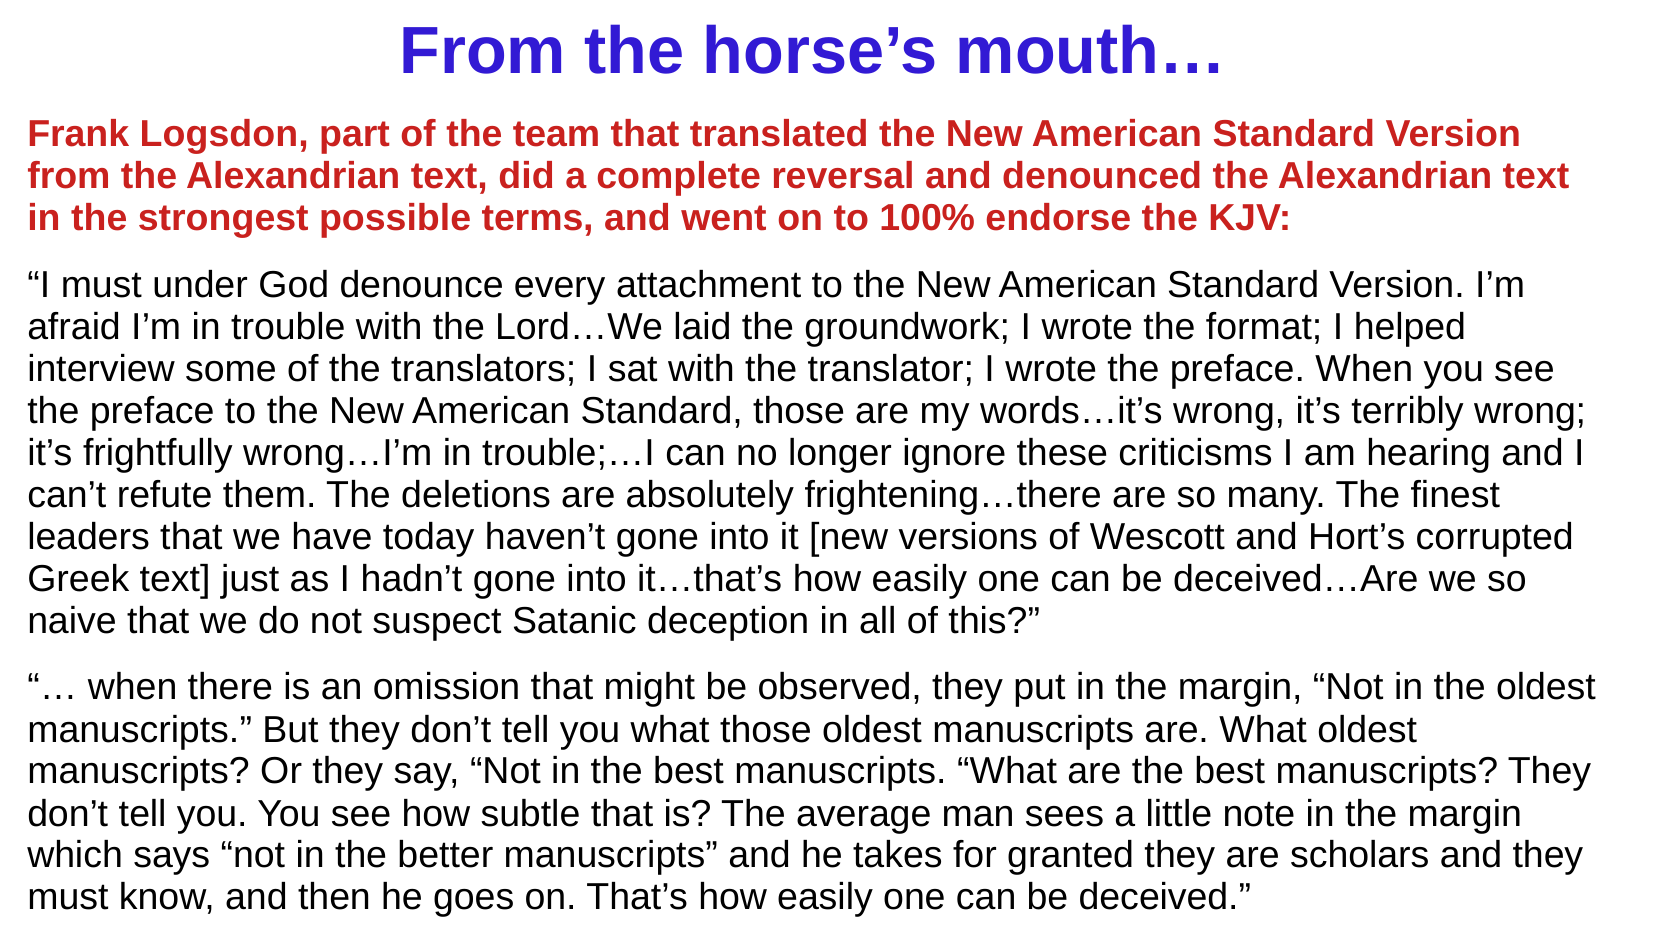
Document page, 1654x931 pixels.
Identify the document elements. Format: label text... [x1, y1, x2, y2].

text_box From the horse’s mouth… Frank Logsdon, part of the team that translated the New American Standard Version from the Alexandrian text, did a complete reversal and denounced the Alexandrian text in the strongest possible terms, and went on to 100% endorse the KJV: “I must under God denounce every attachment to the New American Standard Version. I’m afraid I’m in trouble with the Lord…We laid the groundwork; I wrote the format; I helped interview some of the translators; I sat with the translator; I wrote the preface. When you see the preface to the New American Standard, those are my words…it’s wrong, it’s terribly wrong; it’s frightfully wrong…I’m in trouble;…I can no longer ignore these criticisms I am hearing and I can’t refute them. The deletions are absolutely frightening…there are so many. The finest leaders that we have today haven’t gone into it [new versions of Wescott and Hort’s corrupted Greek text] just as I hadn’t gone into it…that’s how easily one can be deceived…Are we so naive that we do not suspect Satanic deception in all of this?” “… when there is an omission that might be observed, they put in the margin, “Not in the oldest manuscripts.” But they don’t tell you what those oldest manuscripts are. What oldest manuscripts? Or they say, “Not in the best manuscripts. “What are the best manuscripts? They don’t tell you. You see how subtle that is? The average man sees a little note in the margin which says “not in the better manuscripts” and he takes for granted they are scholars and they must know, and then he goes on. That’s how easily one can be deceived.” [12, 5, 1614, 928]
